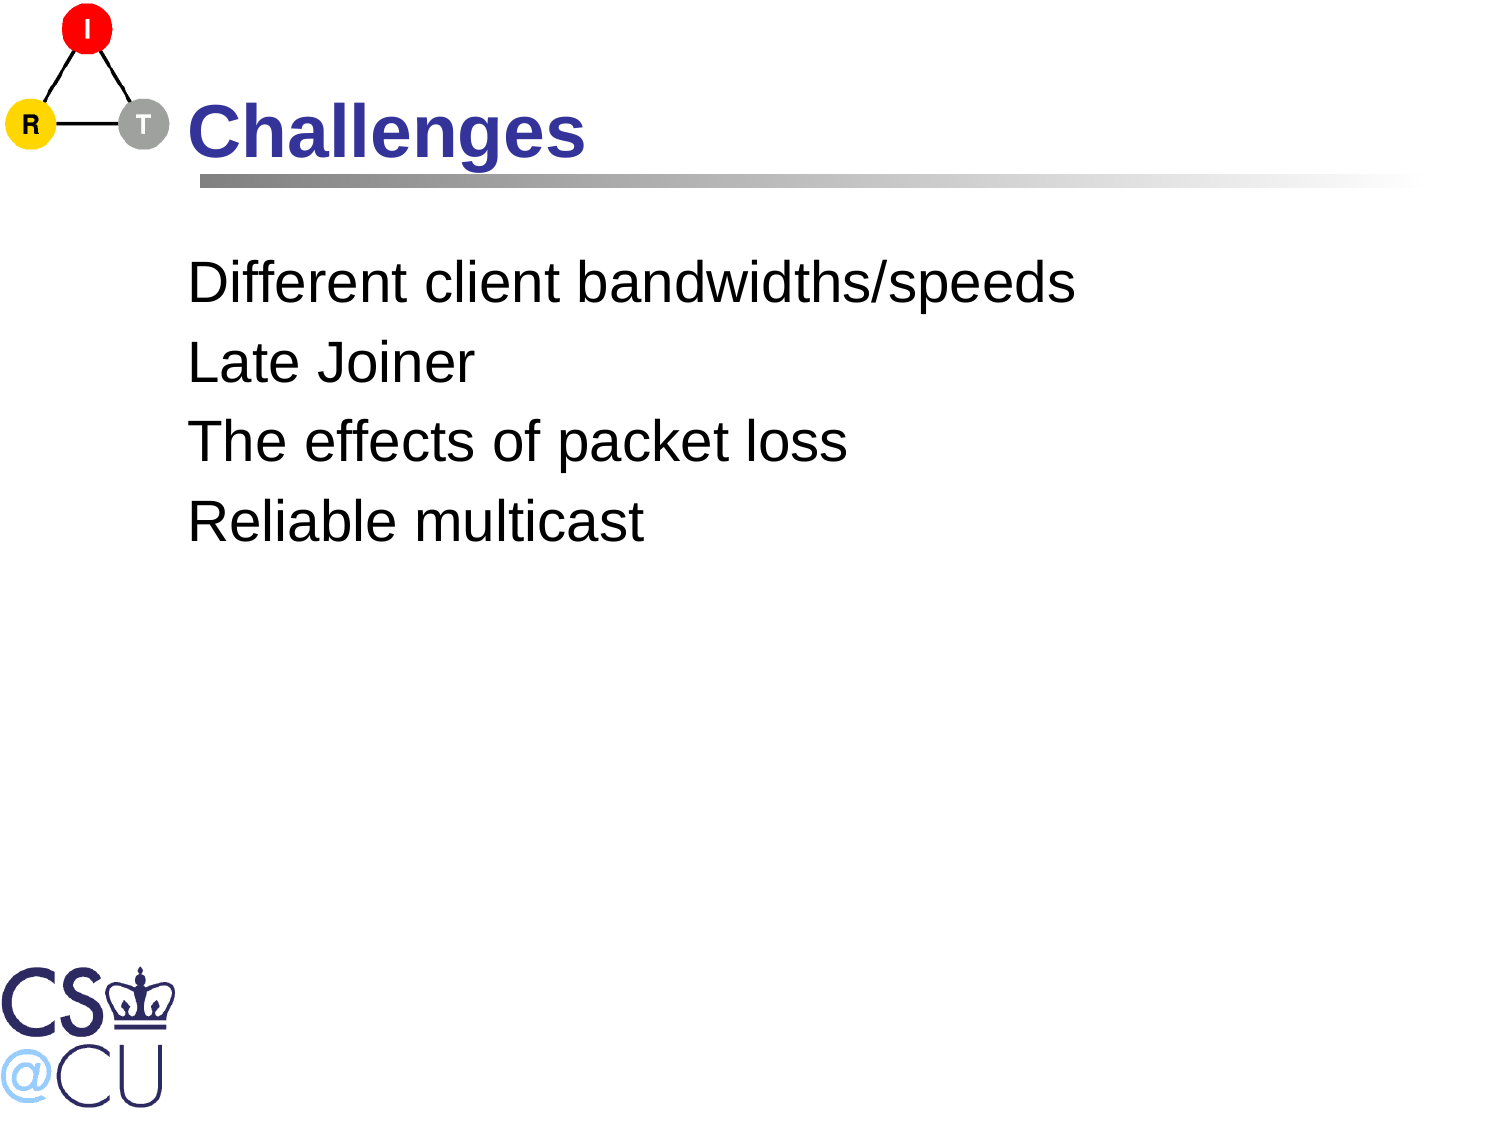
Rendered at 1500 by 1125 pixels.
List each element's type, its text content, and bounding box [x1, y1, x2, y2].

picture [0, 0, 173, 154]
list Different client bandwidths/speeds Late Joiner The effects of packet loss Reliable multicast [187, 249, 1463, 998]
picture [0, 949, 175, 1125]
title Challenges [187, 44, 1463, 218]
